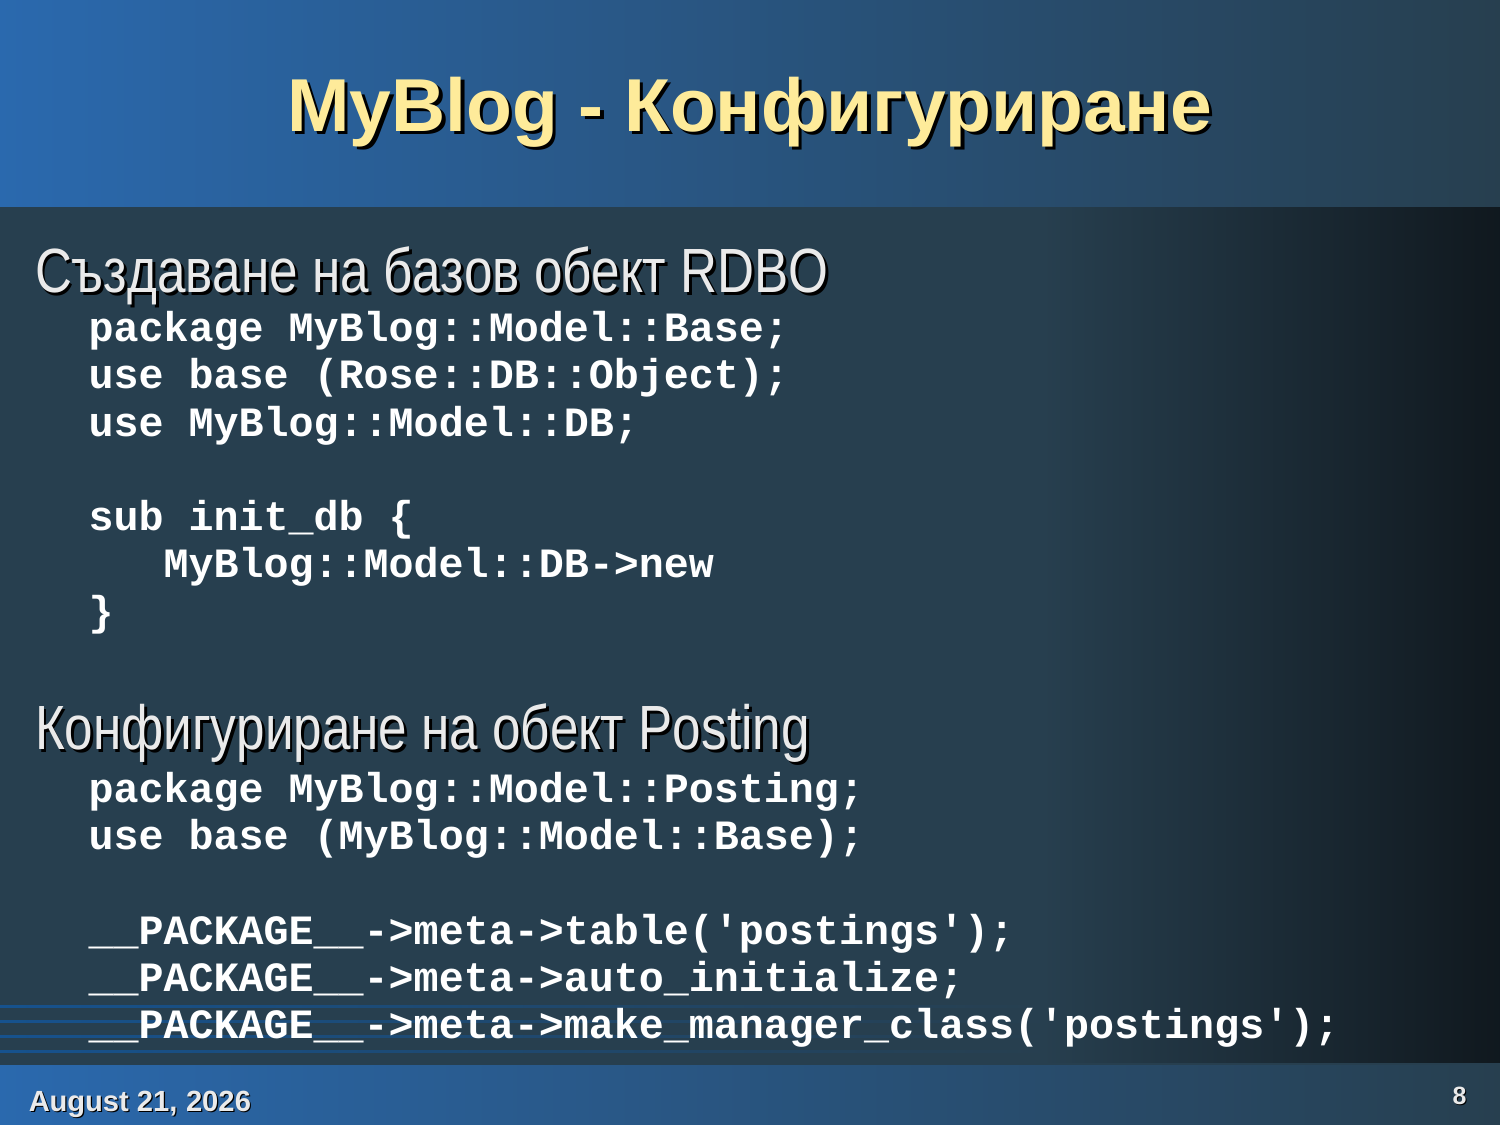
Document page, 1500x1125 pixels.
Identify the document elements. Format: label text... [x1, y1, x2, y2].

text_box package MyBlog::Model::Posting; use base (MyBlog::Model::Base); __PACKAGE__->meta->table('postings'); __PACKAGE__->meta->auto_initialize; __PACKAGE__->meta->make_manager_class('postings'); [88, 767, 1477, 1063]
title MyBlog - Конфигуриране [13, 8, 1487, 197]
text_box package MyBlog::Model::Base; use base (Rose::DB::Object); use MyBlog::Model::DB; sub init_db { MyBlog::Model::DB->new } [88, 306, 916, 656]
list Създаване на базов обект RDBO Конфигуриране на обект Posting [31, 232, 1469, 1065]
